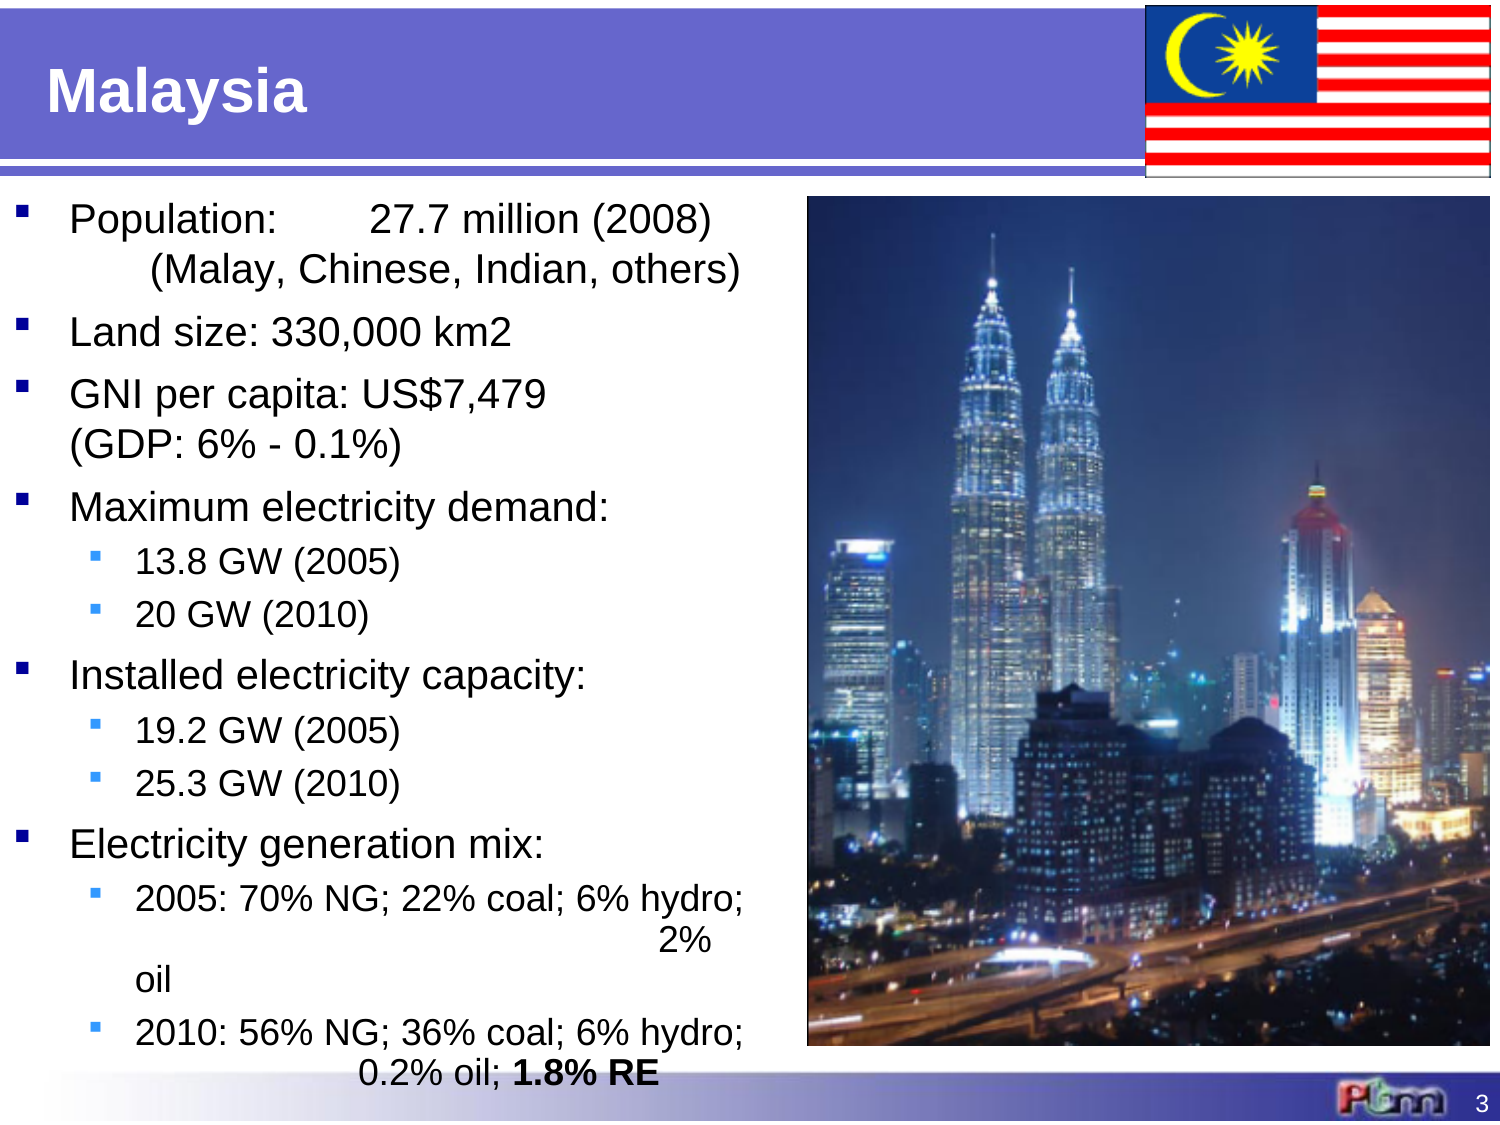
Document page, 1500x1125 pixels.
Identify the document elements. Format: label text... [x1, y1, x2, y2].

text_box <編號> [1154, 1050, 1500, 1125]
picture [807, 196, 1490, 1046]
picture [1145, 5, 1491, 178]
picture [767, 1070, 1154, 1121]
list Population: 27.7 million (2008) (Malay, Chinese, Indian, others) Land size: 330,000 km2 GNI per capita: US$7,479 (GDP: 6% - 0.1%) Maximum electricity demand: 13.8 GW (2005) 20 GW (2010) Installed electricity capacity: 19.2 GW (2005) 25.3 GW (2010) Electricity generation mix: 2005: 70% NG; 22% coal; 6% hydro; 2% oil 2010: 56% NG; 36% coal; 6% hydro; 0.2% oil; 1.8% RE [0, 184, 767, 1123]
title Malaysia [31, 12, 1145, 163]
